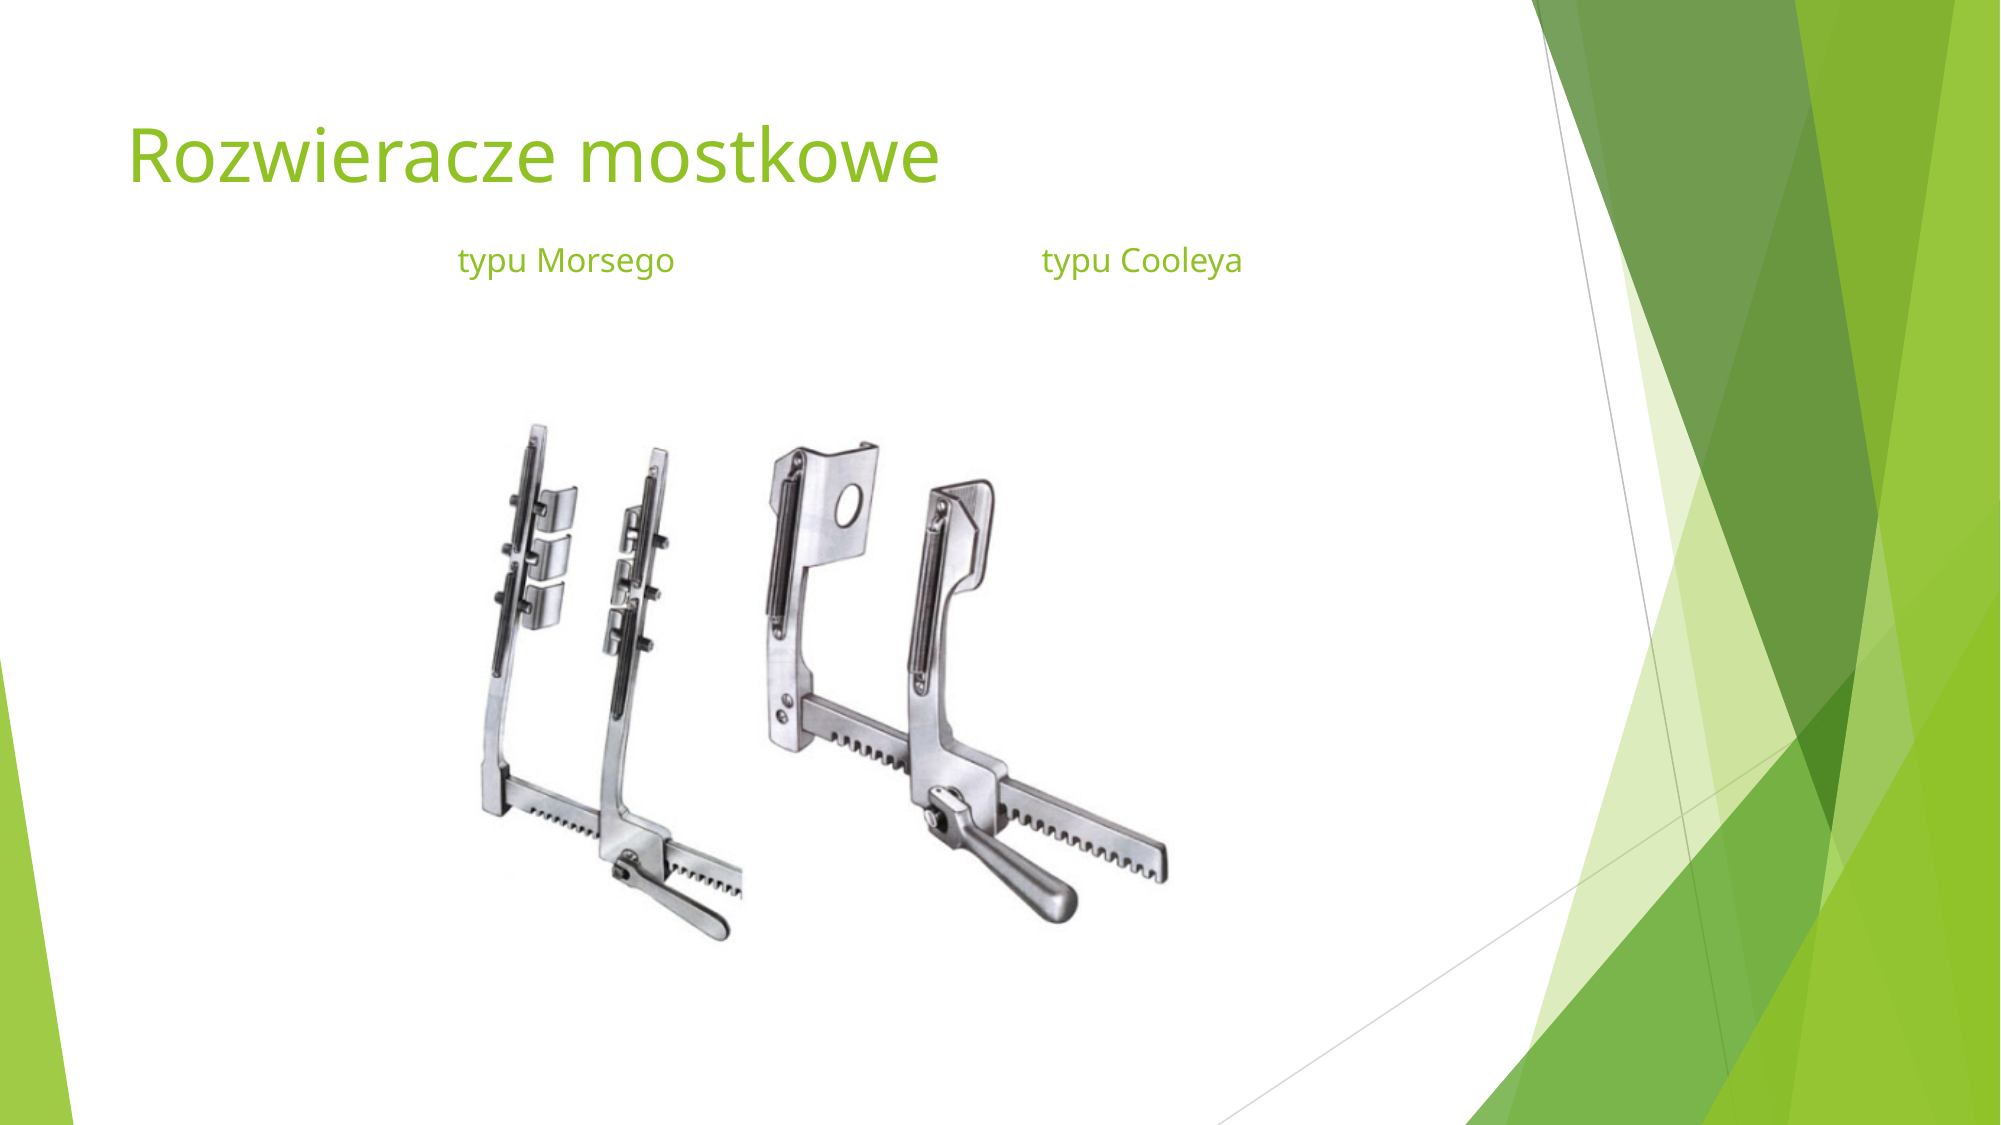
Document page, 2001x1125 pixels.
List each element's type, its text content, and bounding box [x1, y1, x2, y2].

picture [446, 354, 1186, 992]
title Rozwieracze mostkowe typu Morsego typu Cooleya [111, 99, 1522, 317]
